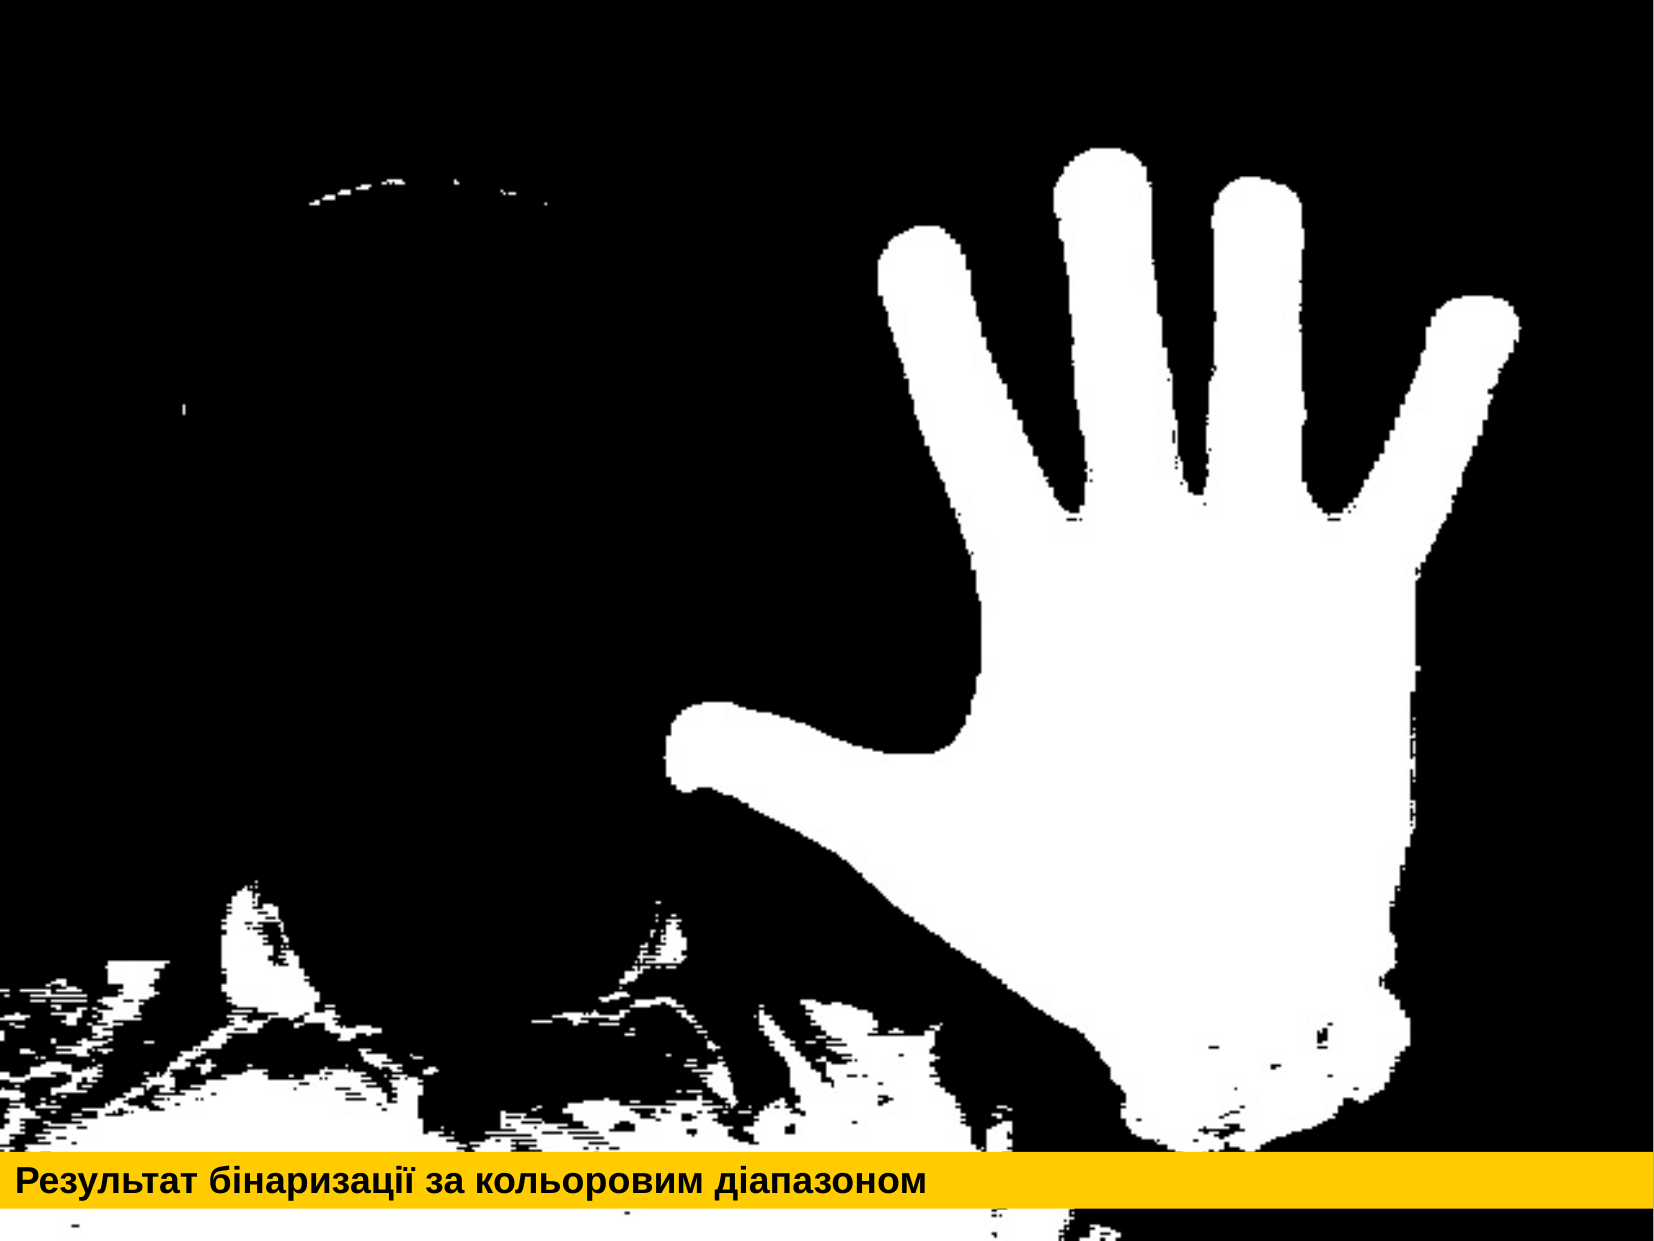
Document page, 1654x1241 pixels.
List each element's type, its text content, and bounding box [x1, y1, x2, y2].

text_box Результат бінаризації за кольоровим діапазоном [0, 1151, 1654, 1209]
picture [0, 0, 1654, 1151]
picture [0, 1209, 1654, 1241]
